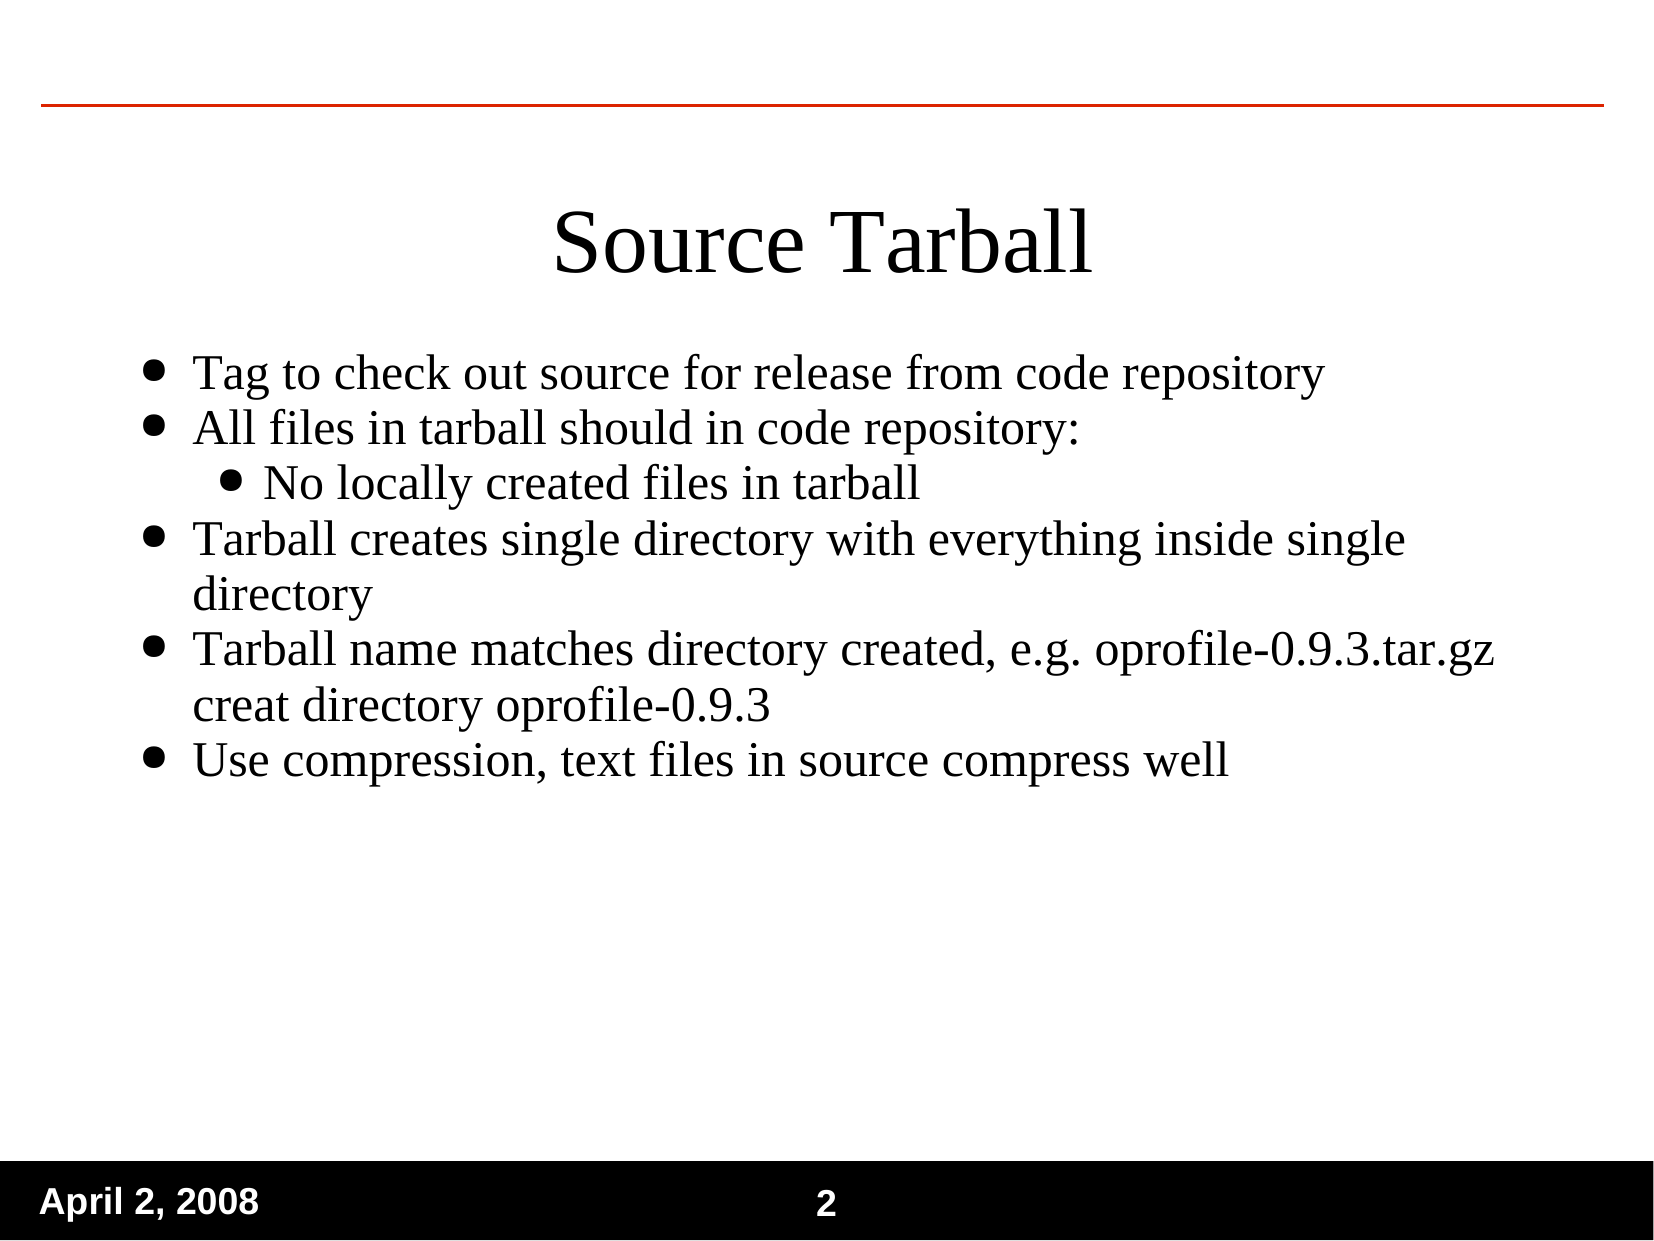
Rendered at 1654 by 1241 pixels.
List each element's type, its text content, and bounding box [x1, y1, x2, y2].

title Source Tarball [117, 137, 1530, 346]
list Tag to check out source for release from code repository All files in tarball should in code repository: No locally created files in tarball Tarball creates single directory with everything inside single directory Tarball name matches directory created, e.g. oprofile-0.9.3.tar.gz creat directory oprofile-0.9.3 Use compression, text files in source compress well [121, 344, 1534, 1127]
